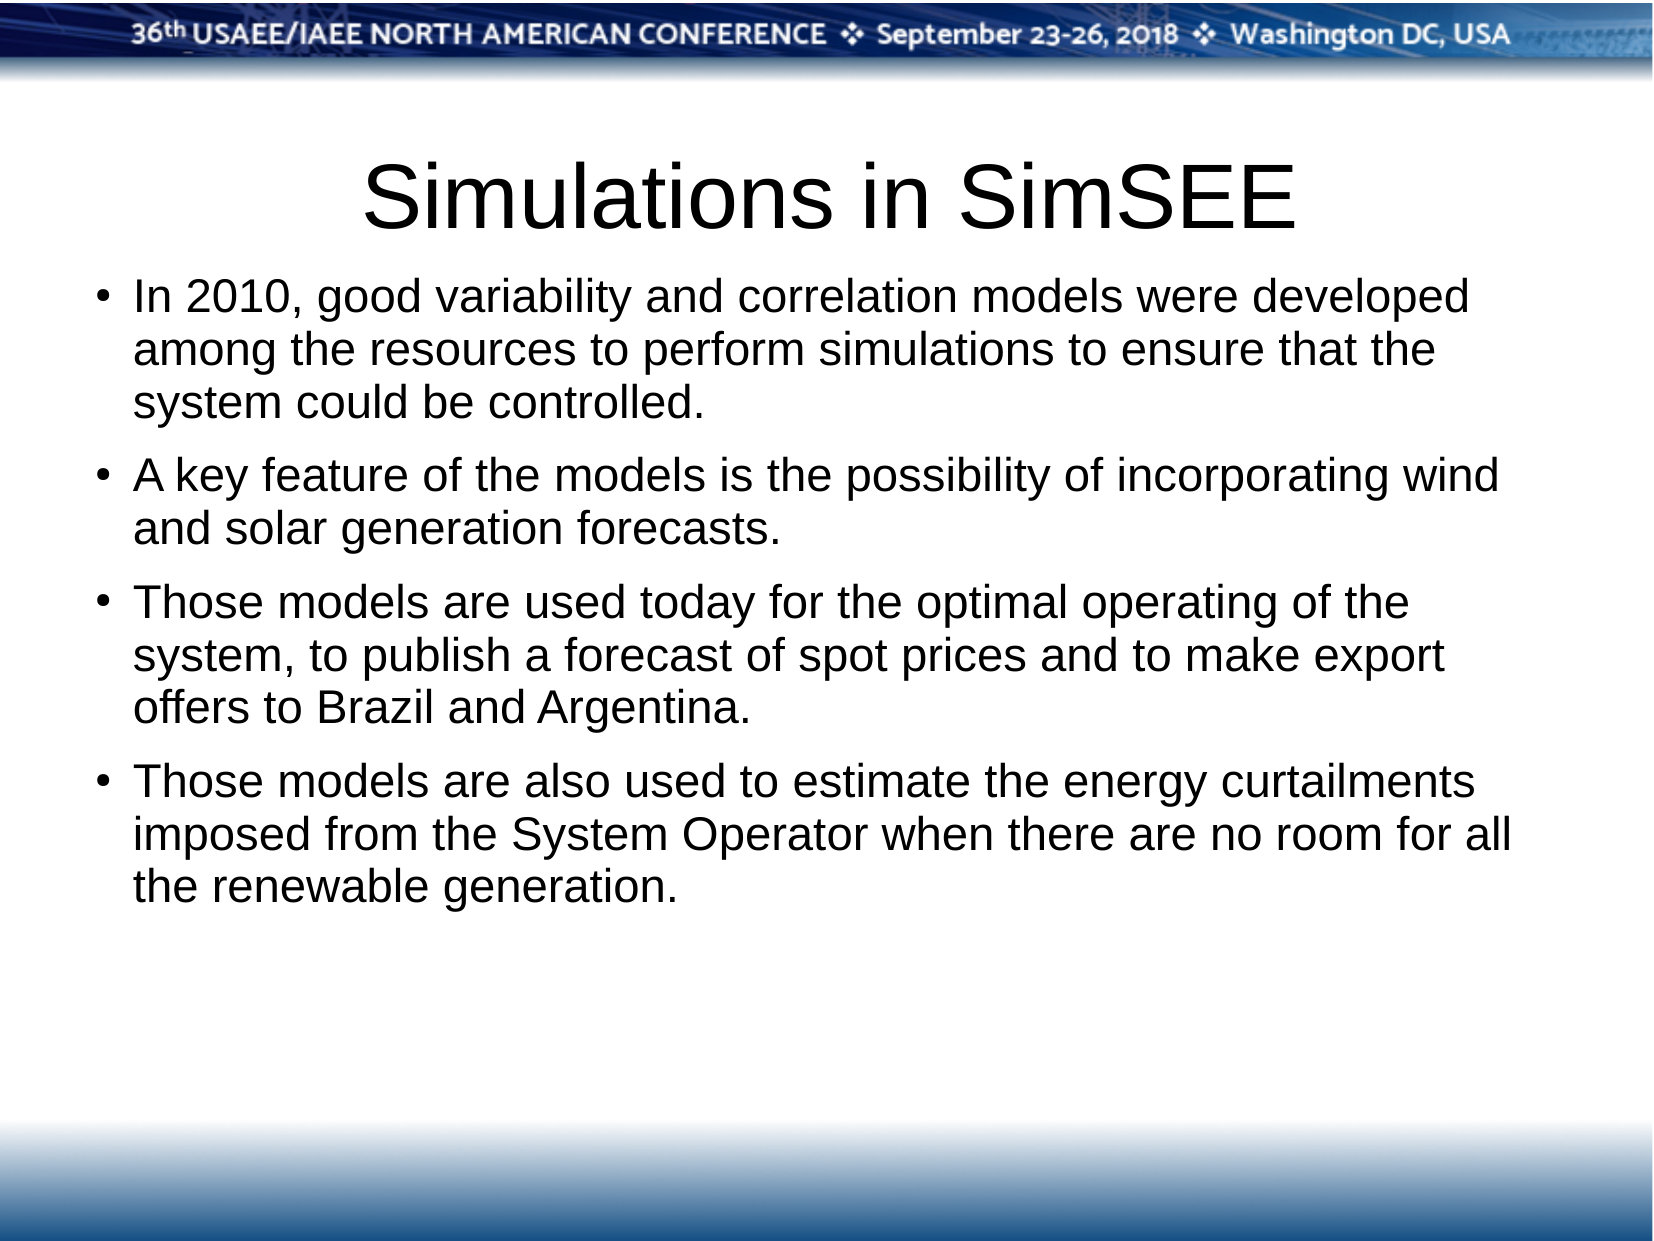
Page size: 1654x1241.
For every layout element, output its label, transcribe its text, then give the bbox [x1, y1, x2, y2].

title Simulations in SimSEE [86, 92, 1576, 301]
list In 2010, good variability and correlation models were developed among the resources to perform simulations to ensure that the system could be controlled. A key feature of the models is the possibility of incorporating wind and solar generation forecasts. Those models are used today for the optimal operating of the system, to publish a forecast of spot prices and to make export offers to Brazil and Argentina. Those models are also used to estimate the energy curtailments imposed from the System Operator when there are no room for all the renewable generation. [82, 270, 1571, 920]
picture [0, 3, 1653, 1241]
